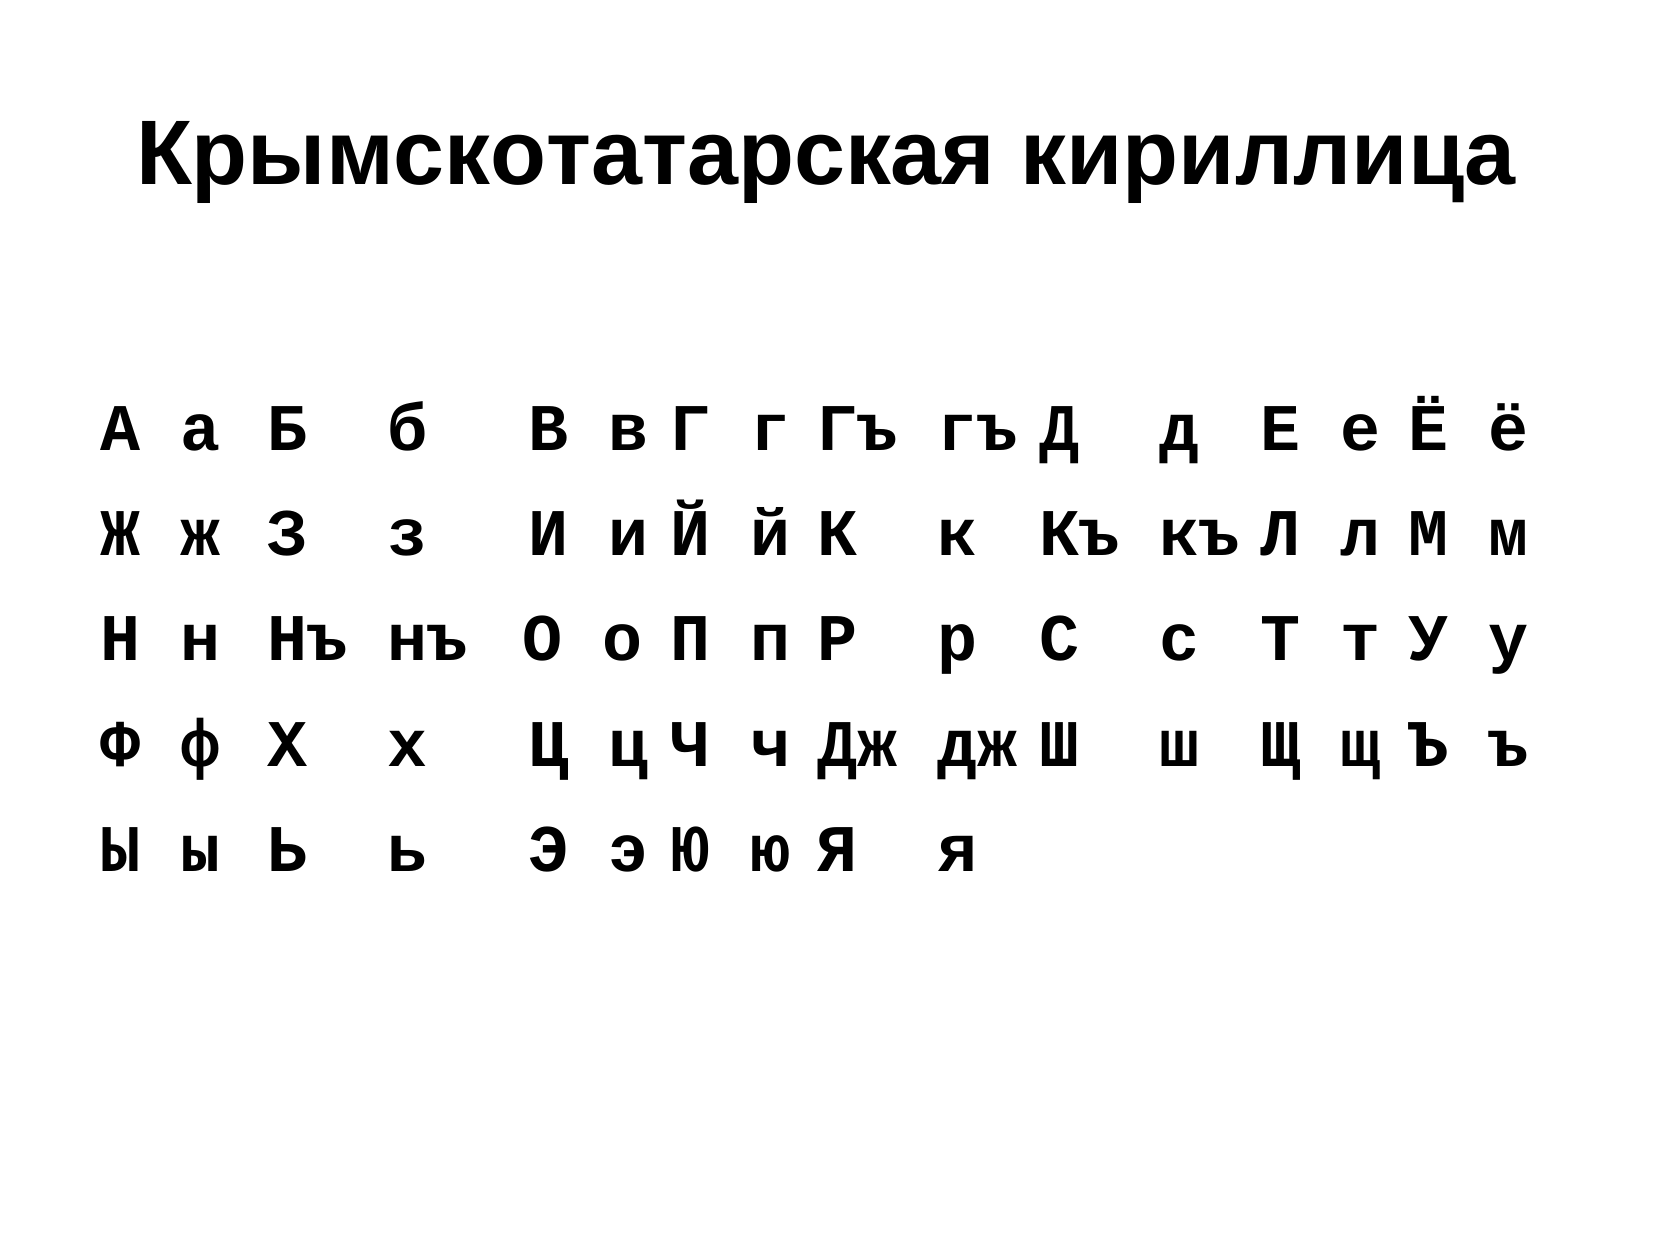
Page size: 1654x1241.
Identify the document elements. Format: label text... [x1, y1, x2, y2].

list А а Б б В в Г г Гъ гъ Д д Е е Ё ё Ж ж З з И и Й й К к Къ къ Л л М м Н н Нъ нъ О о П п Р р С с Т т У у Ф ф Х х Ц ц Ч ч Дж дж Ш ш Щ щ Ъ ъ Ы ы Ь ь Э э Ю ю Я я [82, 290, 1571, 1109]
title Крымскотатарская кириллица [82, 49, 1571, 257]
